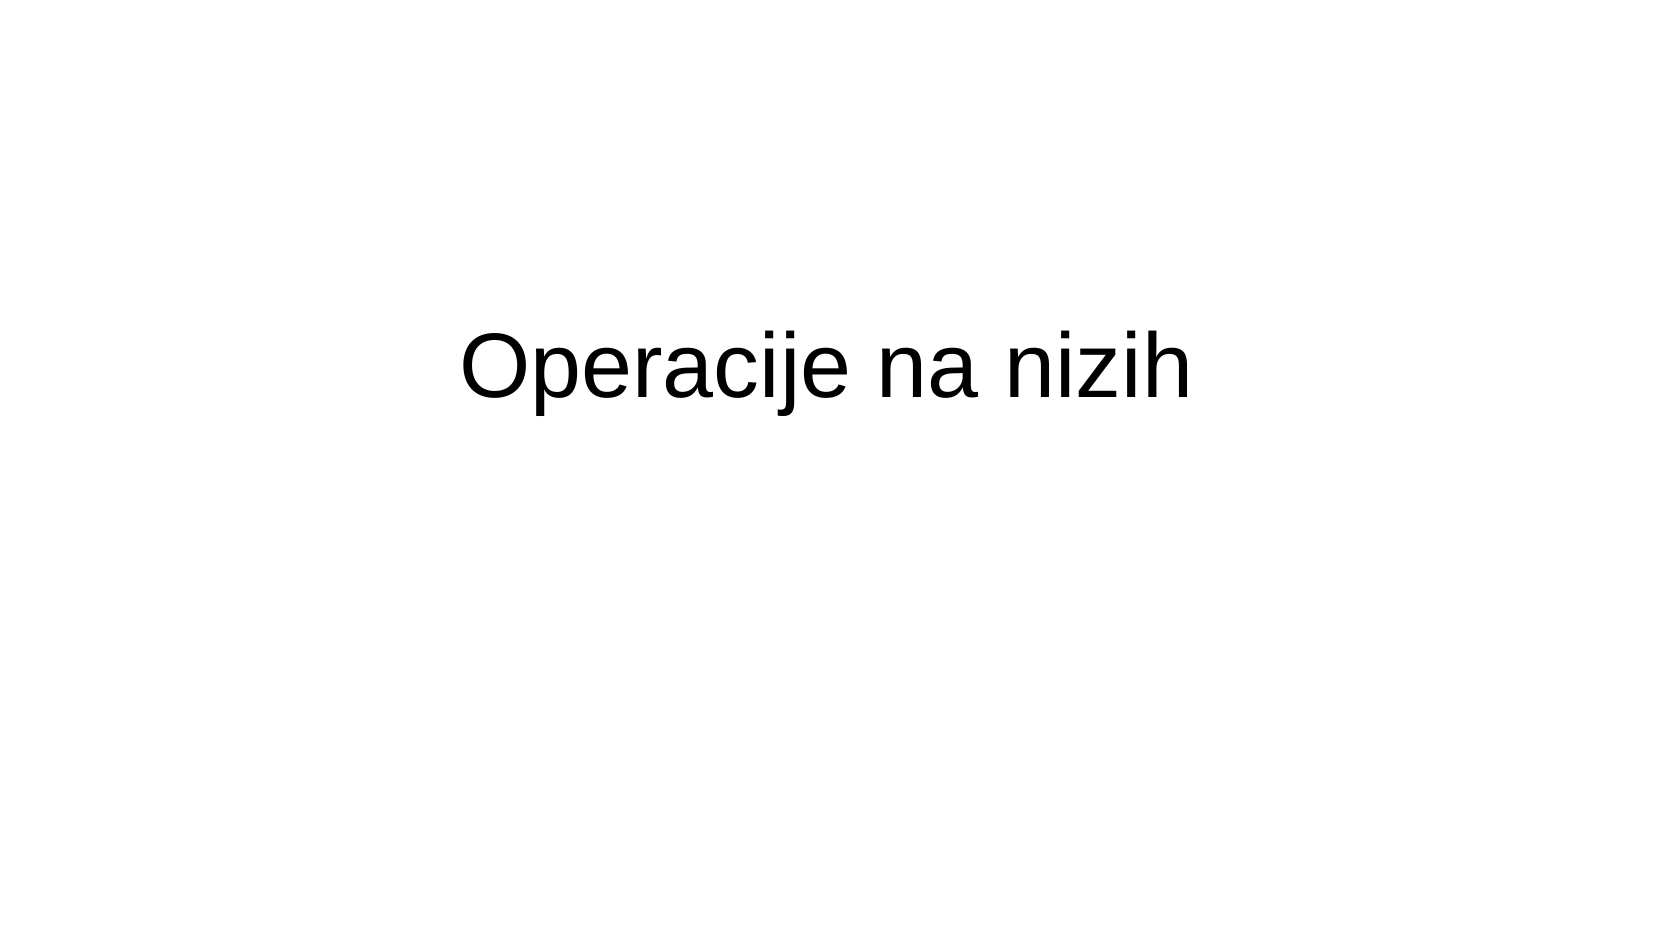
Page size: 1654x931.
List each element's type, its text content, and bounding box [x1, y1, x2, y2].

title Operacije na nizih [82, 287, 1571, 443]
